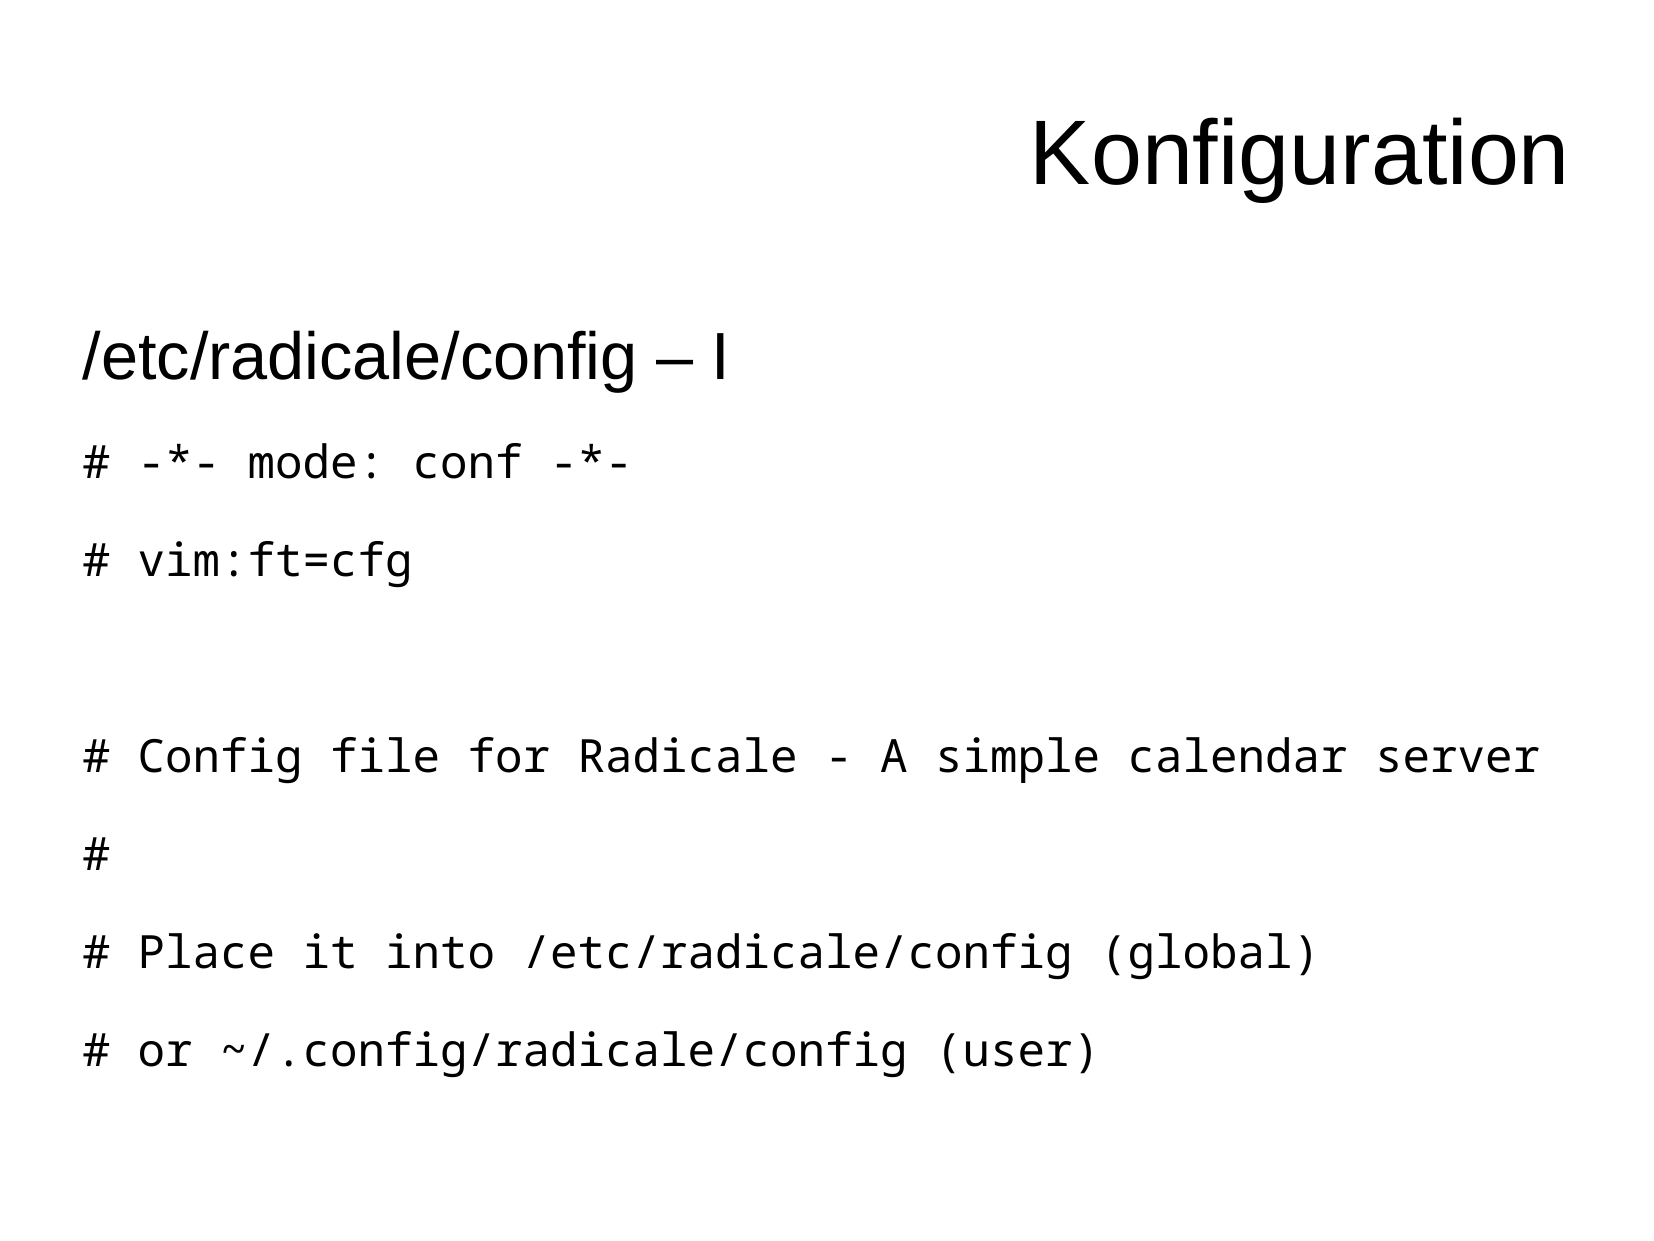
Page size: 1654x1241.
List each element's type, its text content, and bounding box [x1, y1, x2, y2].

list /etc/radicale/config – I # -*- mode: conf -*- # vim:ft=cfg # Config file for Radicale - A simple calendar server # # Place it into /etc/radicale/config (global) # or ~/.config/radicale/config (user) [82, 318, 1571, 1134]
title Konfiguration [82, 49, 1571, 257]
